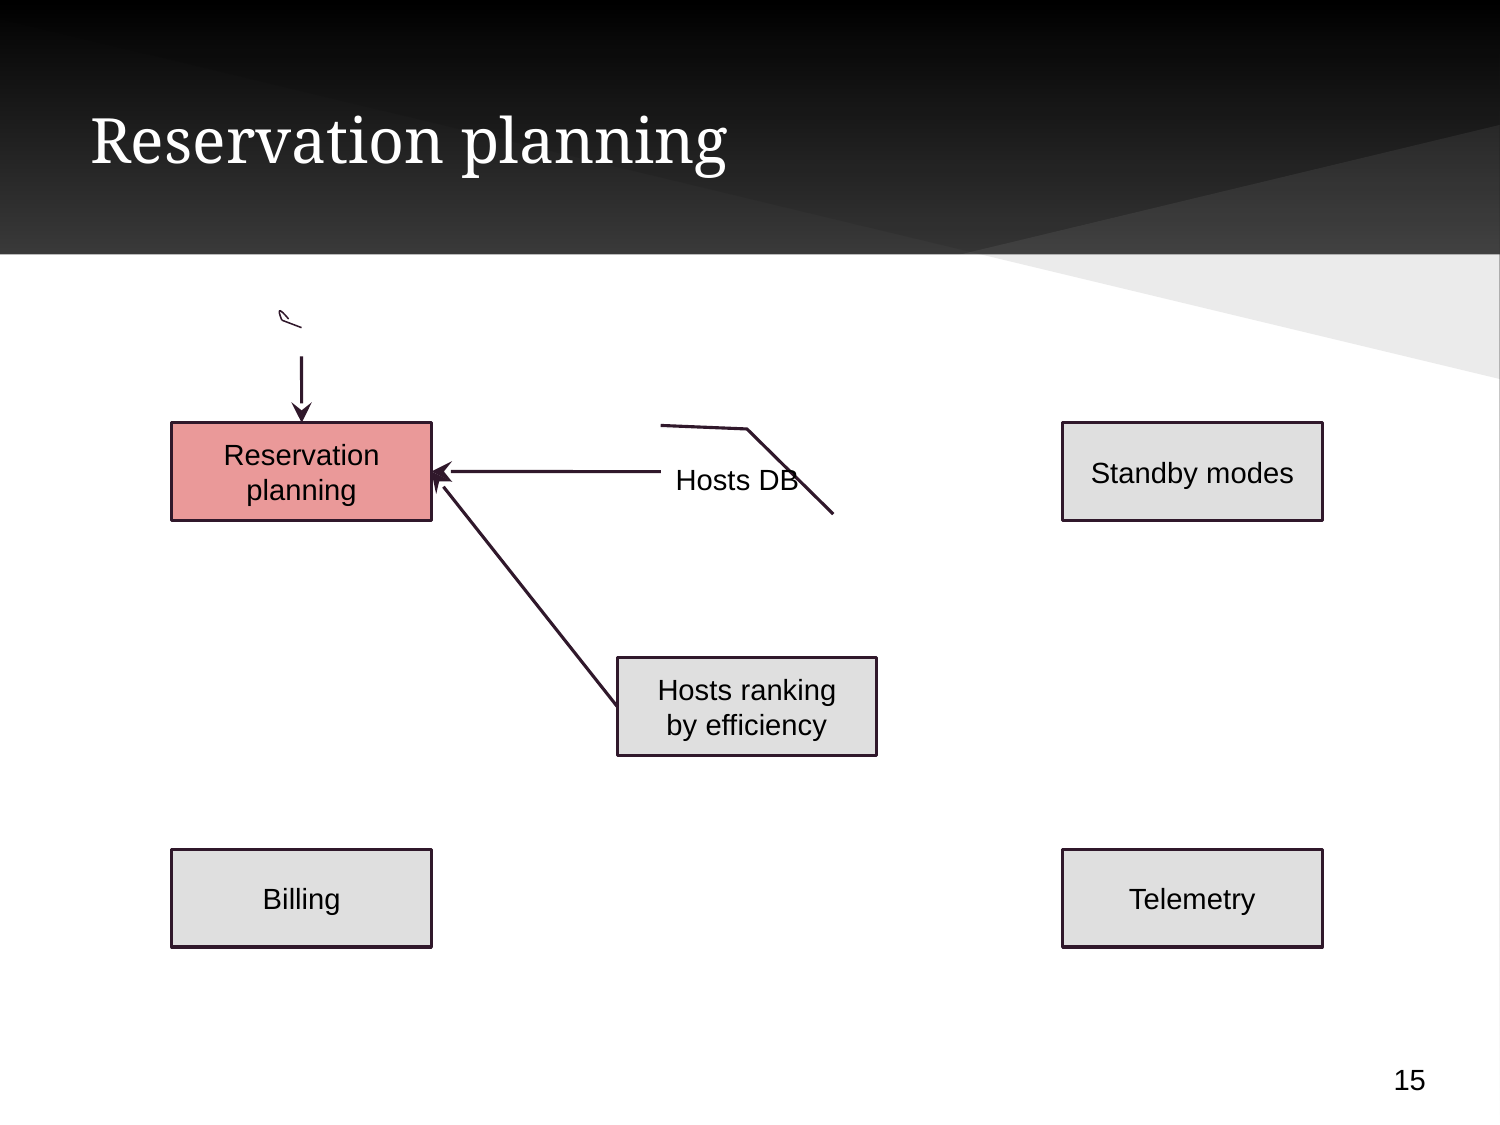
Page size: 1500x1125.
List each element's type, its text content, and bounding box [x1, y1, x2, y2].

text_box Billing [171, 849, 432, 948]
text_box 15 [1378, 1046, 1471, 1097]
text_box Hosts ranking by efficiency [617, 657, 877, 756]
text_box Standby modes [1062, 422, 1323, 521]
text_box Reservation planning [171, 422, 432, 521]
text_box [281, 320, 302, 328]
title Reservation planning [75, 45, 1425, 233]
text_box Telemetry [1062, 849, 1323, 948]
